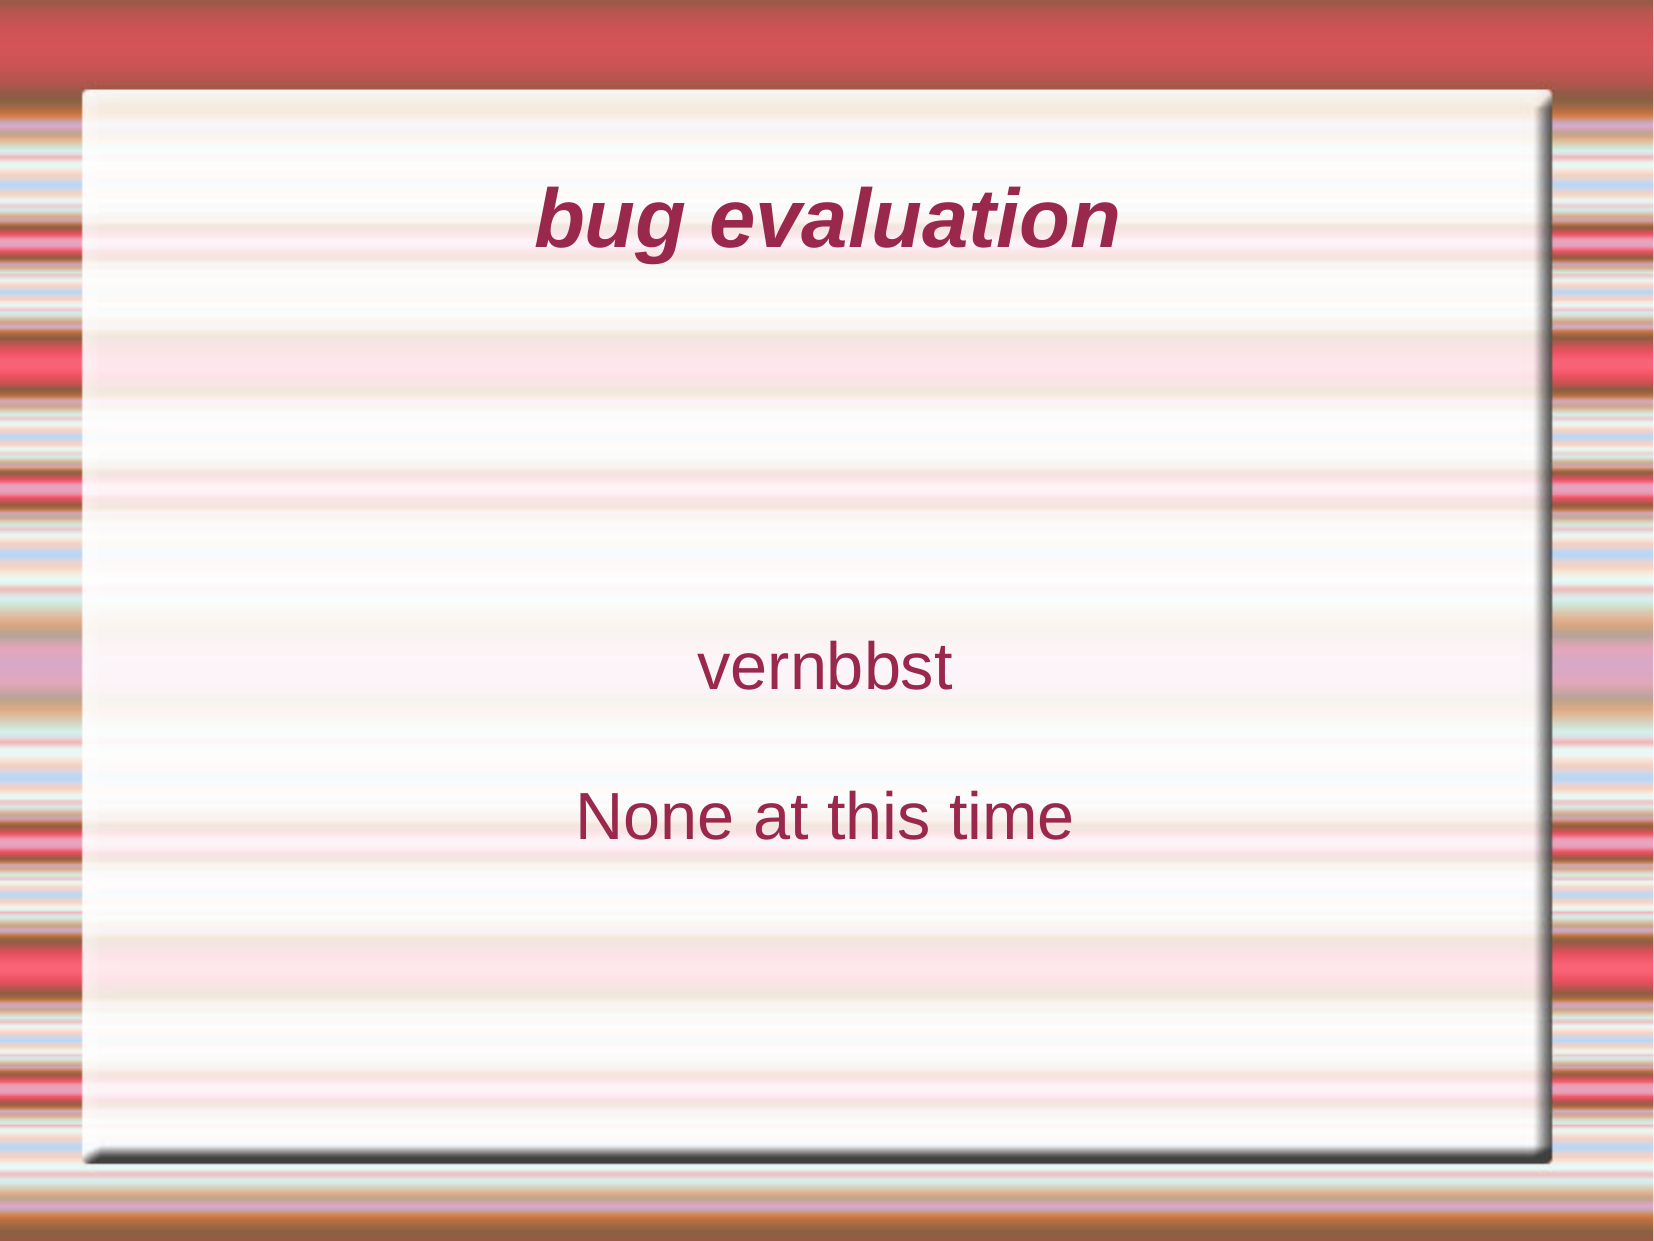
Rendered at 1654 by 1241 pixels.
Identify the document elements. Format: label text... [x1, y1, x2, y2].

picture [0, 0, 1654, 1241]
subtitle vernbbst None at this time [134, 350, 1516, 1133]
title bug evaluation [121, 114, 1534, 322]
